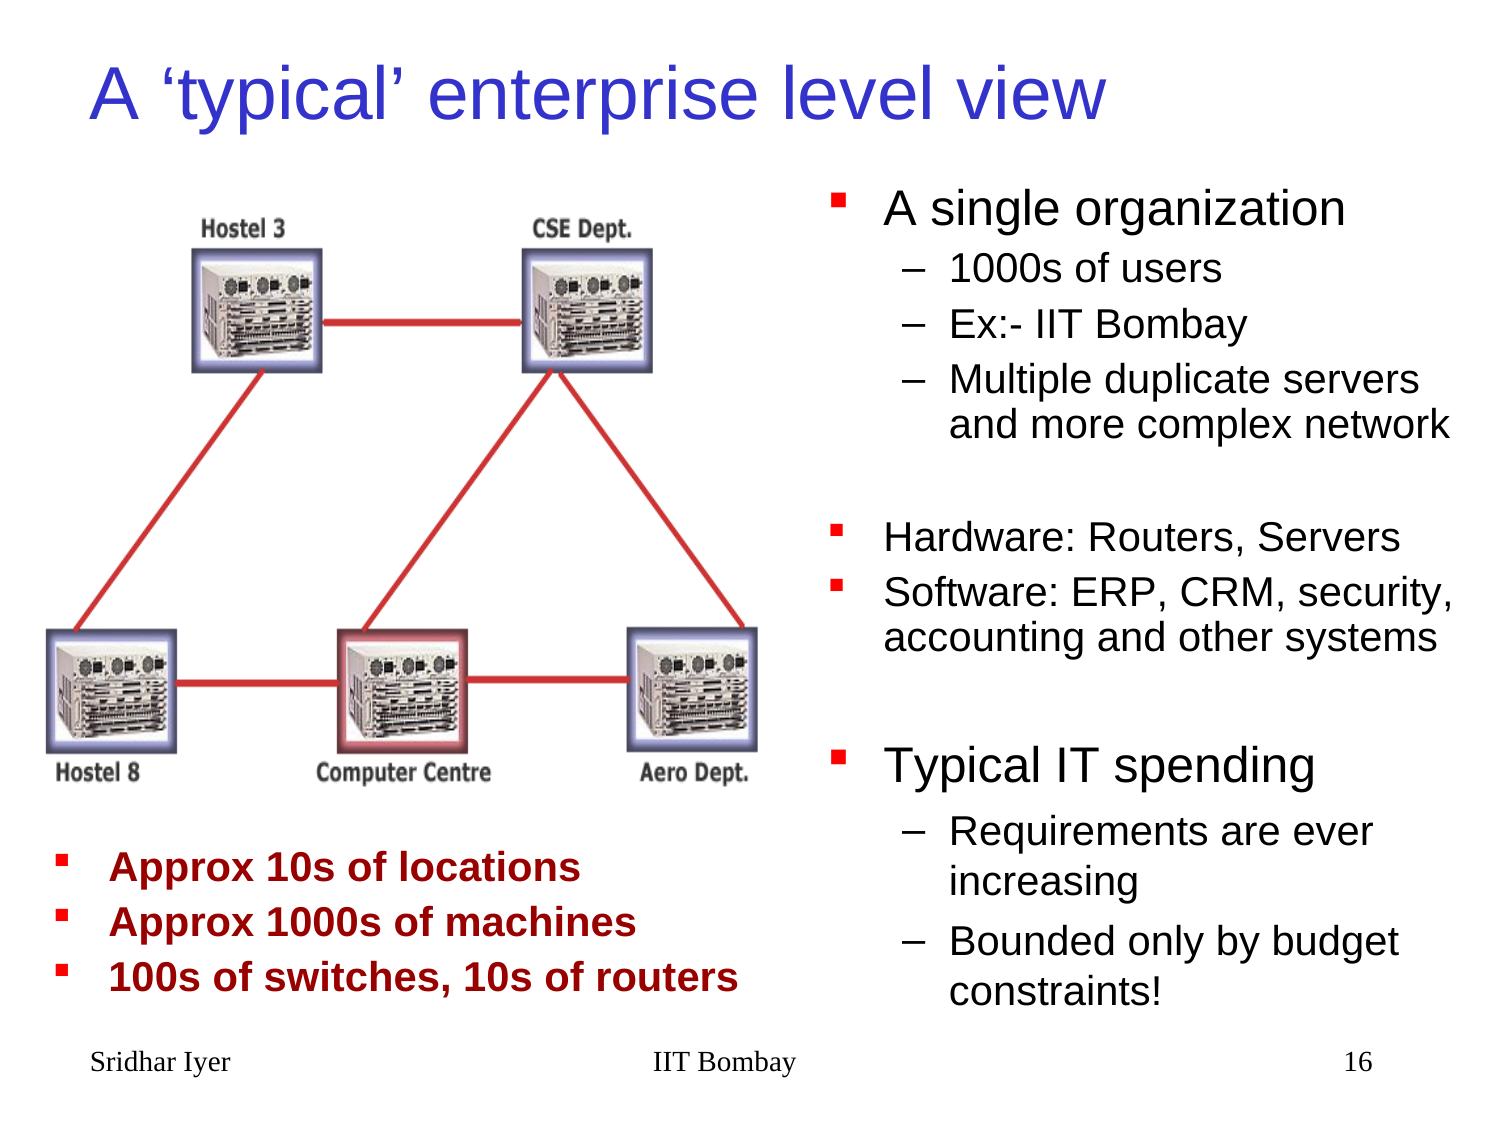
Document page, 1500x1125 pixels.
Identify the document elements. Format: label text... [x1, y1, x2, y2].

title A ‘typical’ enterprise level view [75, 0, 1351, 188]
picture [12, 187, 788, 826]
text_box Approx 10s of locations Approx 1000s of machines 100s of switches, 10s of routers [37, 837, 813, 1025]
text_box A single organization 1000s of users Ex:- IIT Bombay Multiple duplicate servers and more complex network Hardware: Routers, Servers Software: ERP, CRM, security, accounting and other systems Typical IT spending Requirements are ever increasing Bounded only by budget constraints! [812, 174, 1475, 1026]
